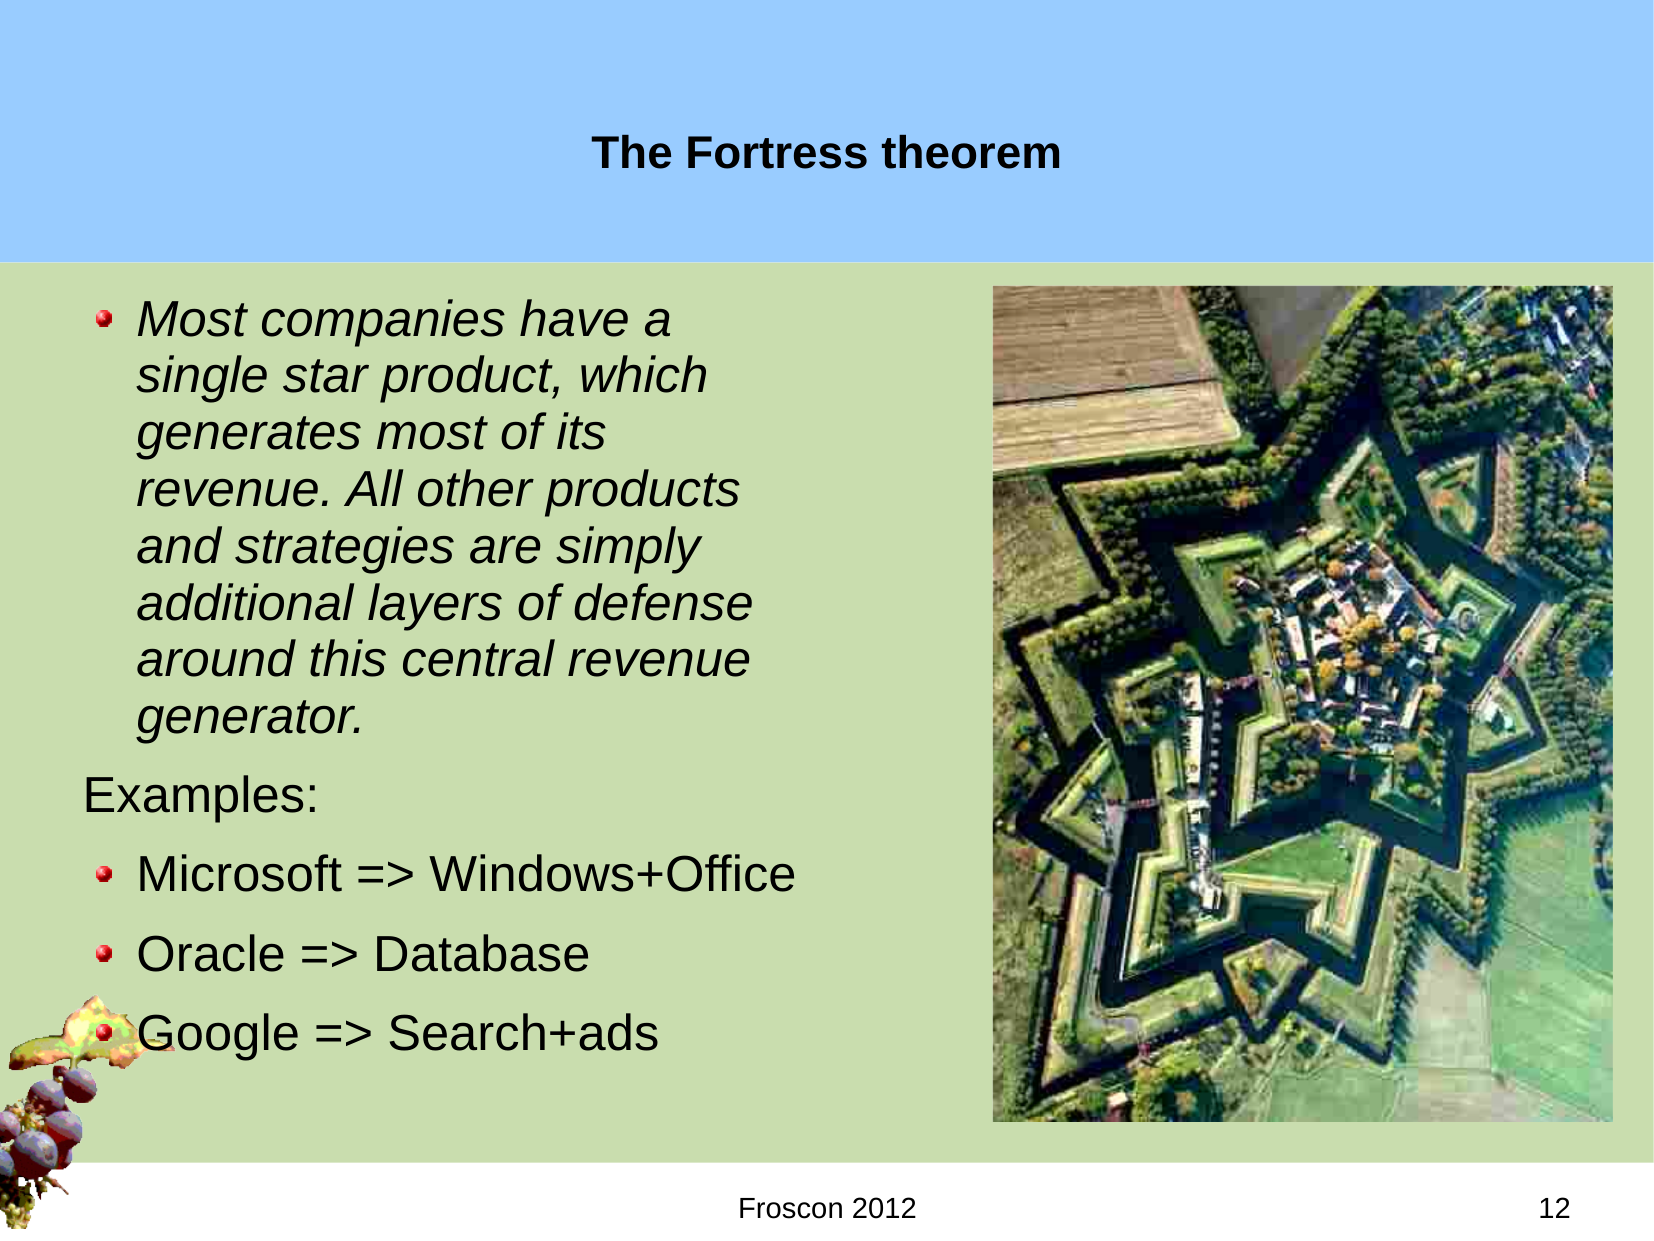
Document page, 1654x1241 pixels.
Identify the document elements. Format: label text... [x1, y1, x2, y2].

picture [0, 990, 188, 1229]
picture [992, 286, 1613, 1122]
list Most companies have a single star product, which generates most of its revenue. All other products and strategies are simply additional layers of defense around this central revenue generator. Examples: Microsoft => Windows+Office Oracle => Database Google => Search+ads [82, 290, 809, 1109]
title The Fortress theorem [82, 49, 1571, 257]
